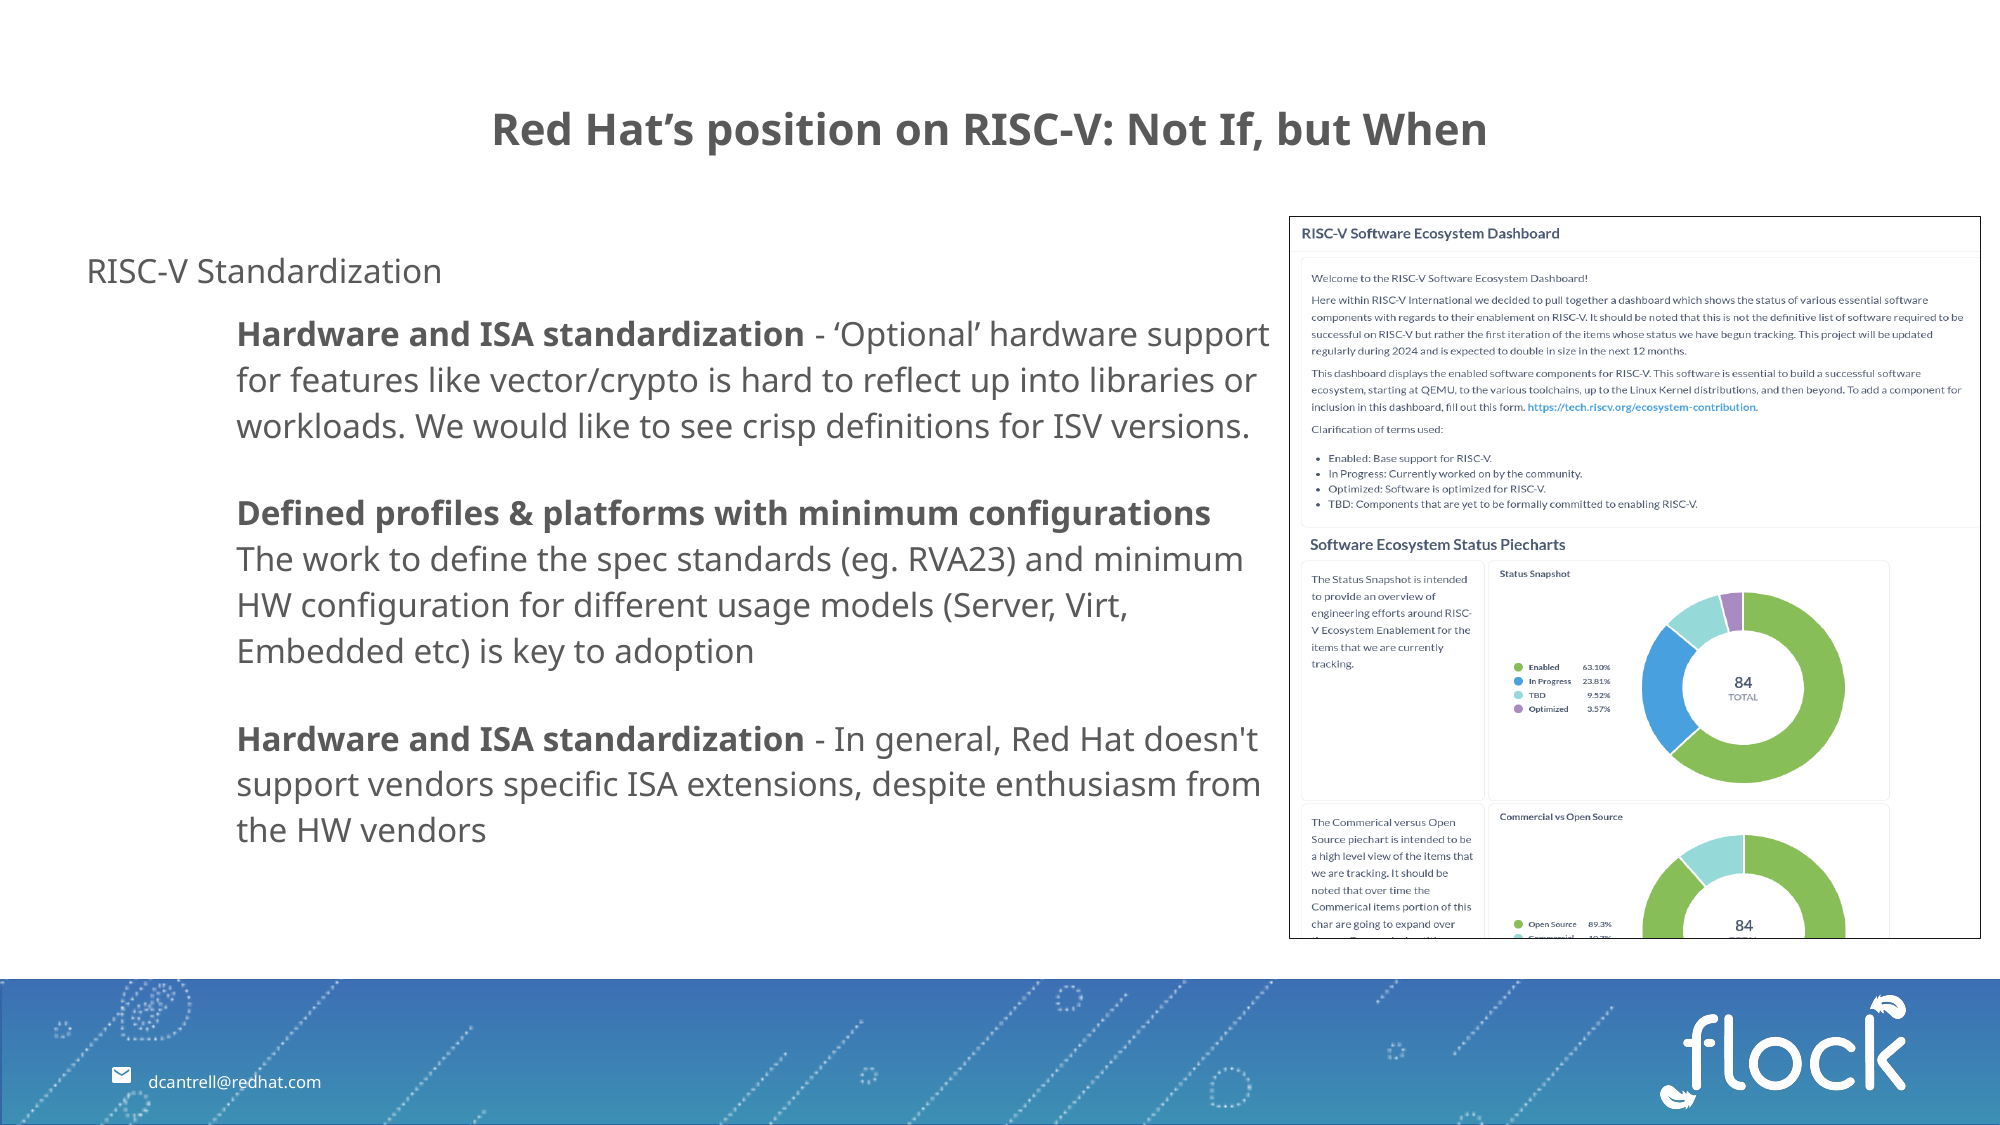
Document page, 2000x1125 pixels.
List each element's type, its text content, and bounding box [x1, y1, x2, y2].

picture [0, 585, 1906, 1125]
list dcantrell@redhat.com [148, 1066, 454, 1093]
text_box Red Hat’s position on RISC-V: Not If, but When [10, 86, 1970, 199]
picture [1290, 217, 1980, 938]
text_box RISC-V Standardization Hardware and ISA standardization - ‘Optional’ hardware support for features like vector/crypto is hard to reflect up into libraries or workloads. We would like to see crisp definitions for ISV versions. Defined profiles & platforms with minimum configurations The work to define the spec standards (eg. RVA23) and minimum HW configuration for different usage models (Server, Virt, Embedded etc) is key to adoption Hardware and ISA standardization - In general, Red Hat doesn't support vendors specific ISA extensions, despite enthusiasm from the HW vendors [71, 221, 1289, 934]
